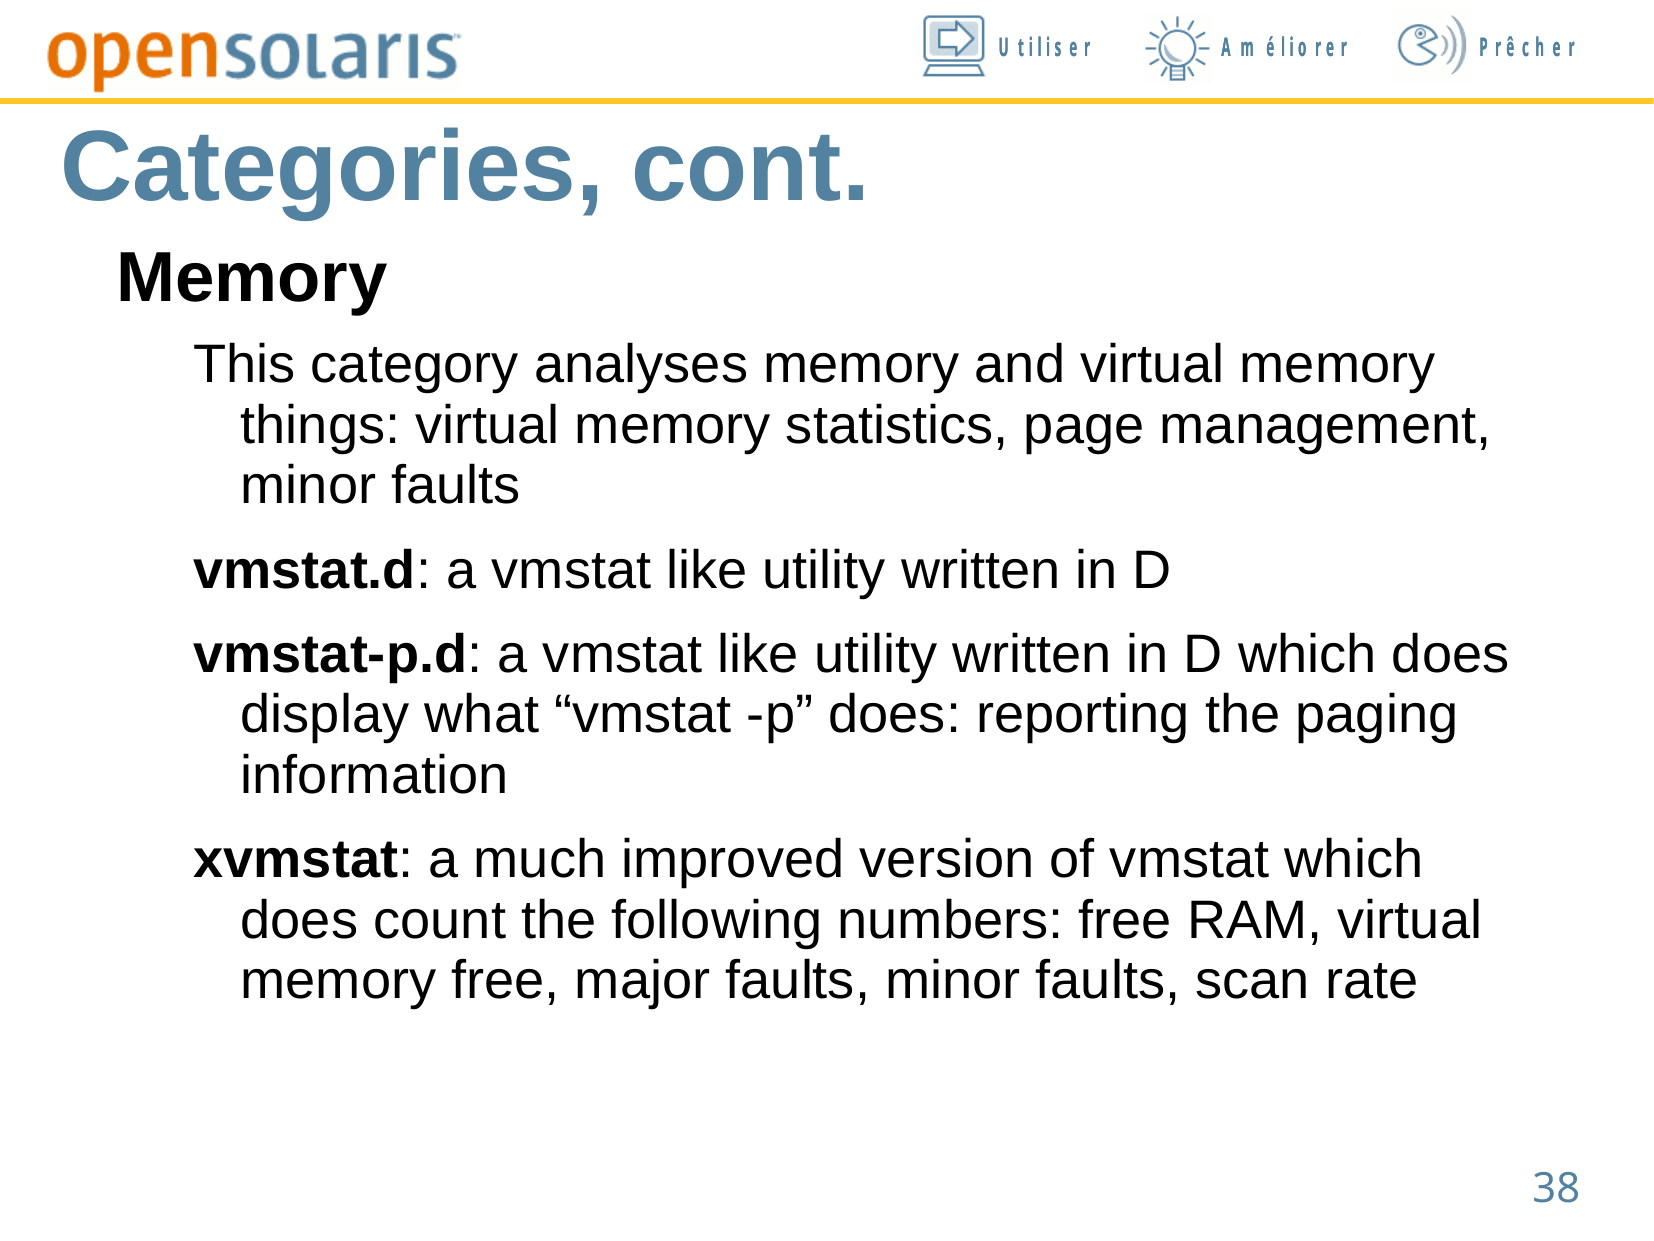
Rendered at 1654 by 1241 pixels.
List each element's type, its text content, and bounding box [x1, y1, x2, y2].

list Memory This category analyses memory and virtual memory things: virtual memory statistics, page management, minor faults vmstat.d: a vmstat like utility written in D vmstat-p.d: a vmstat like utility written in D which does display what “vmstat -p” does: reporting the paging information xvmstat: a much improved version of vmstat which does count the following numbers: free RAM, virtual memory free, major faults, minor faults, scan rate [98, 237, 1556, 1211]
picture [46, 31, 462, 94]
title Categories, cont. [60, 109, 1534, 222]
